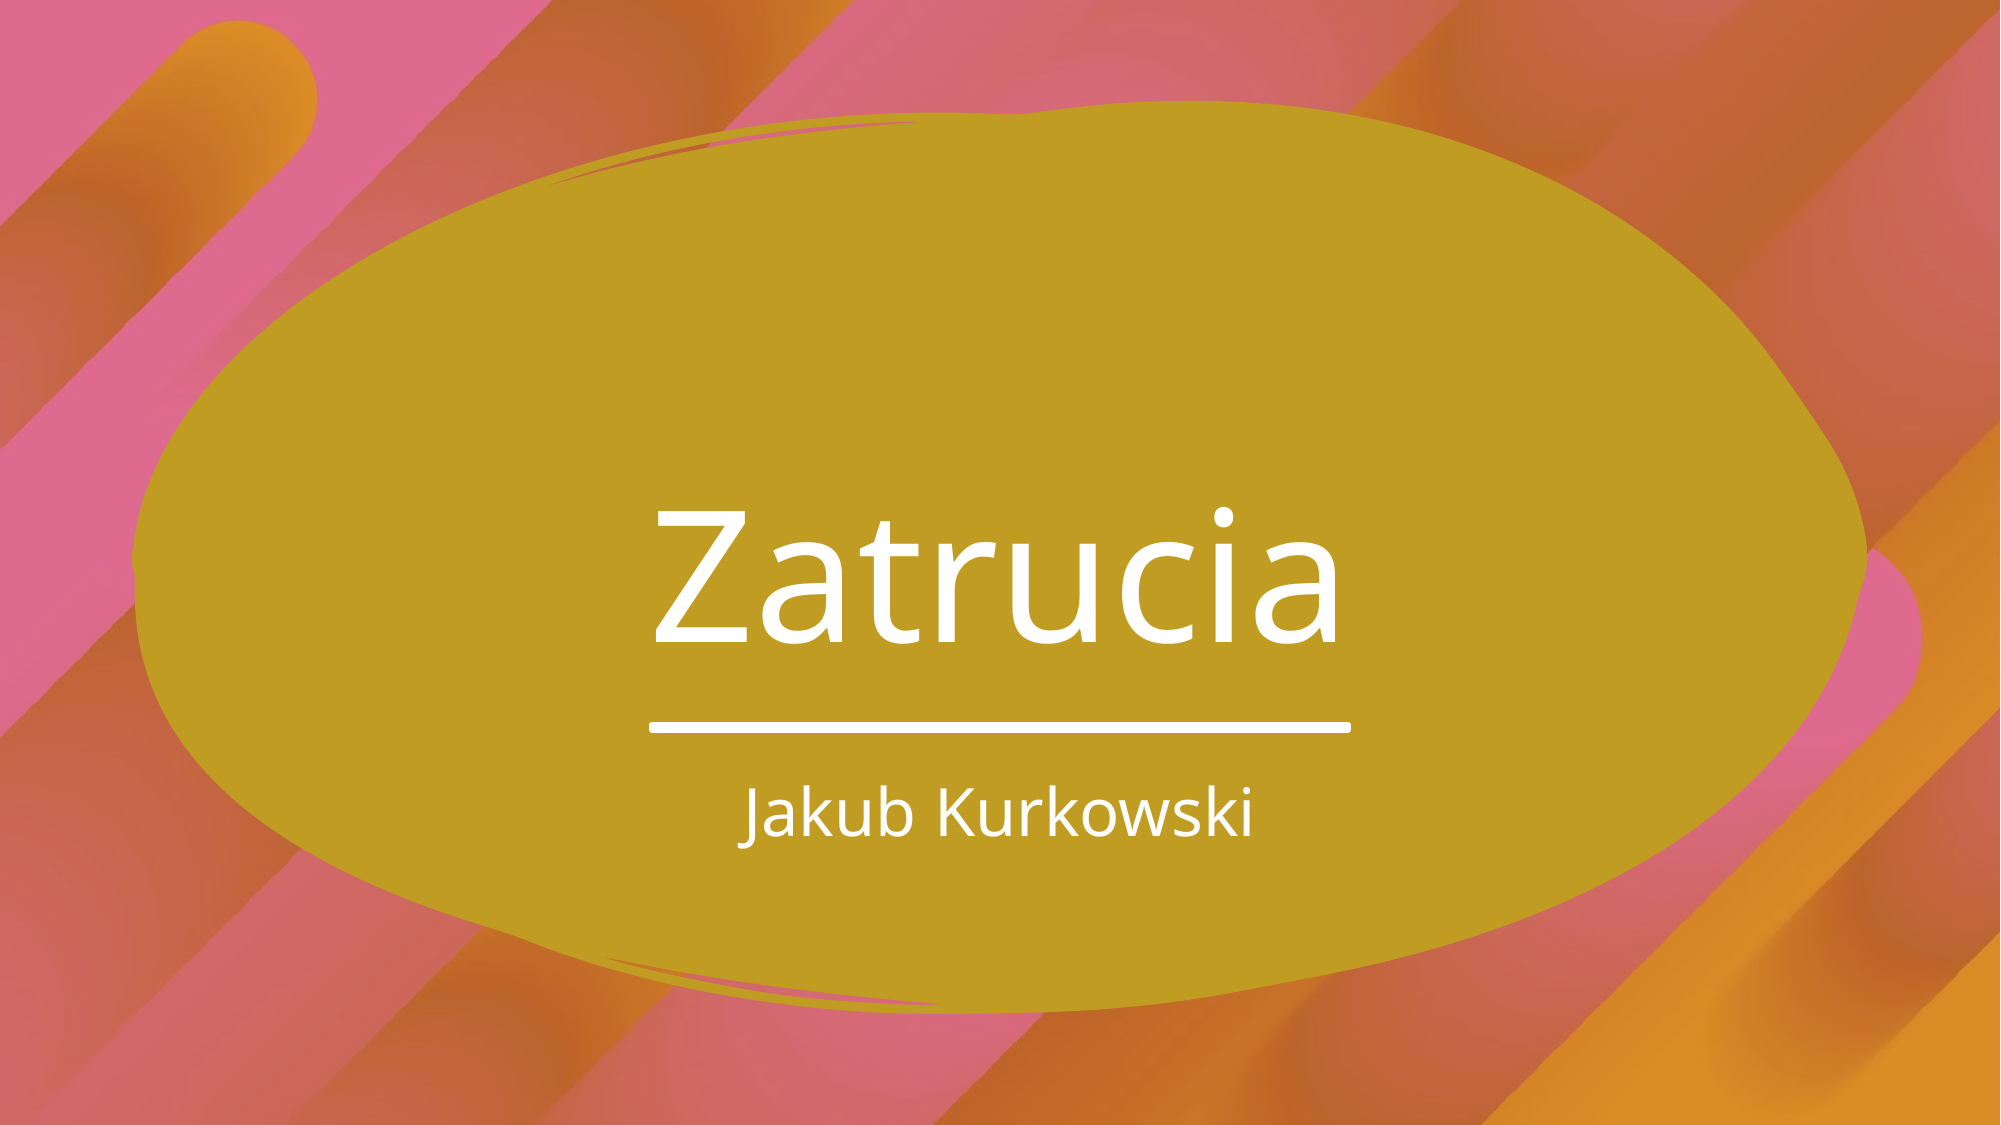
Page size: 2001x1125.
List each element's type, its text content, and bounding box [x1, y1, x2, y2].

title Zatrucia [339, 284, 1661, 687]
text_box [132, 100, 1868, 1014]
subtitle Jakub Kurkowski [529, 754, 1471, 908]
picture [0, 0, 2000, 1125]
